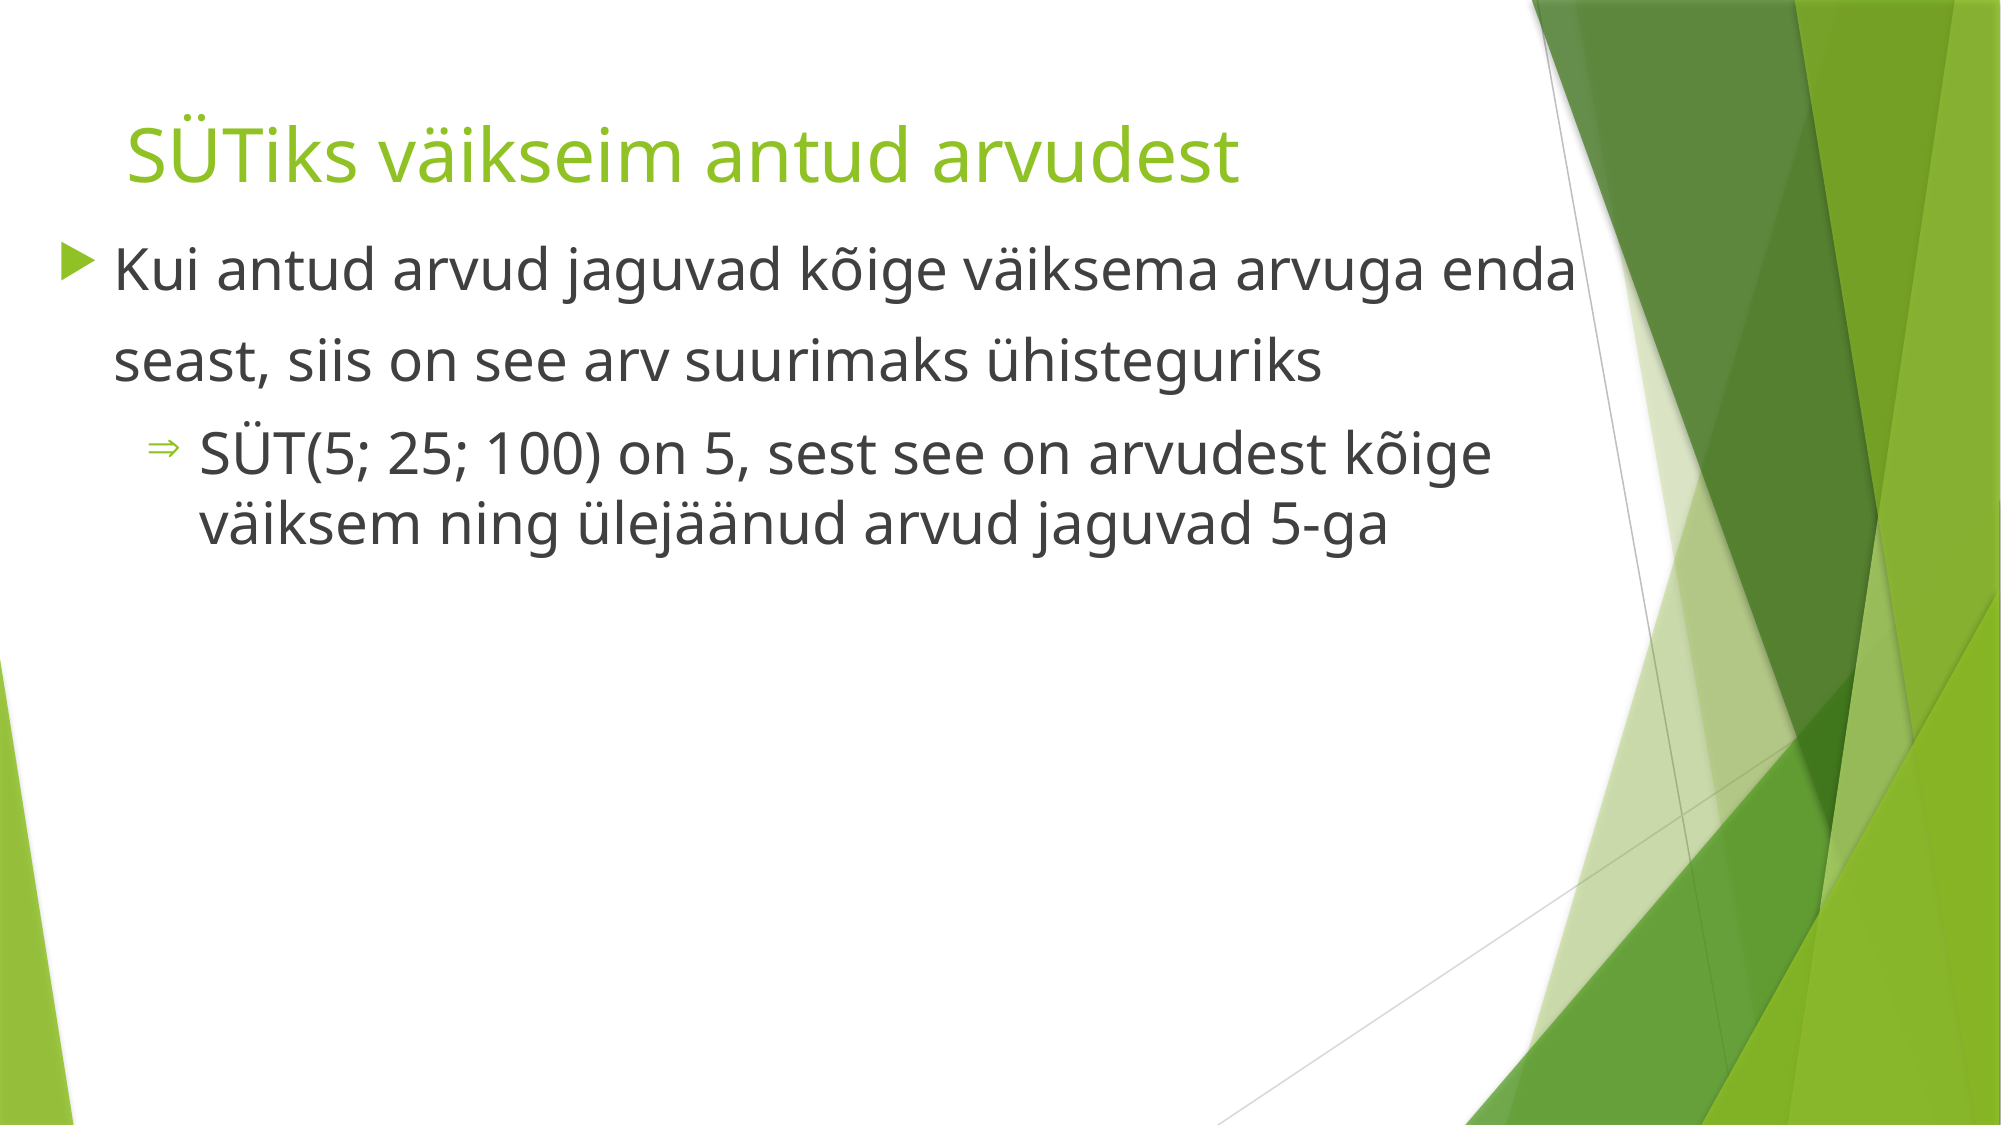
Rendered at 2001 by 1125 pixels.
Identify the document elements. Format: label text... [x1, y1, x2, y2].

list Kui antud arvud jaguvad kõige väiksema arvuga enda seast, siis on see arv suurimaks ühisteguriks SÜT(5; 25; 100) on 5, sest see on arvudest kõige väiksem ning ülejäänud arvud jaguvad 5-ga [42, 224, 1707, 886]
title SÜTiks väikseim antud arvudest [111, 99, 1595, 224]
